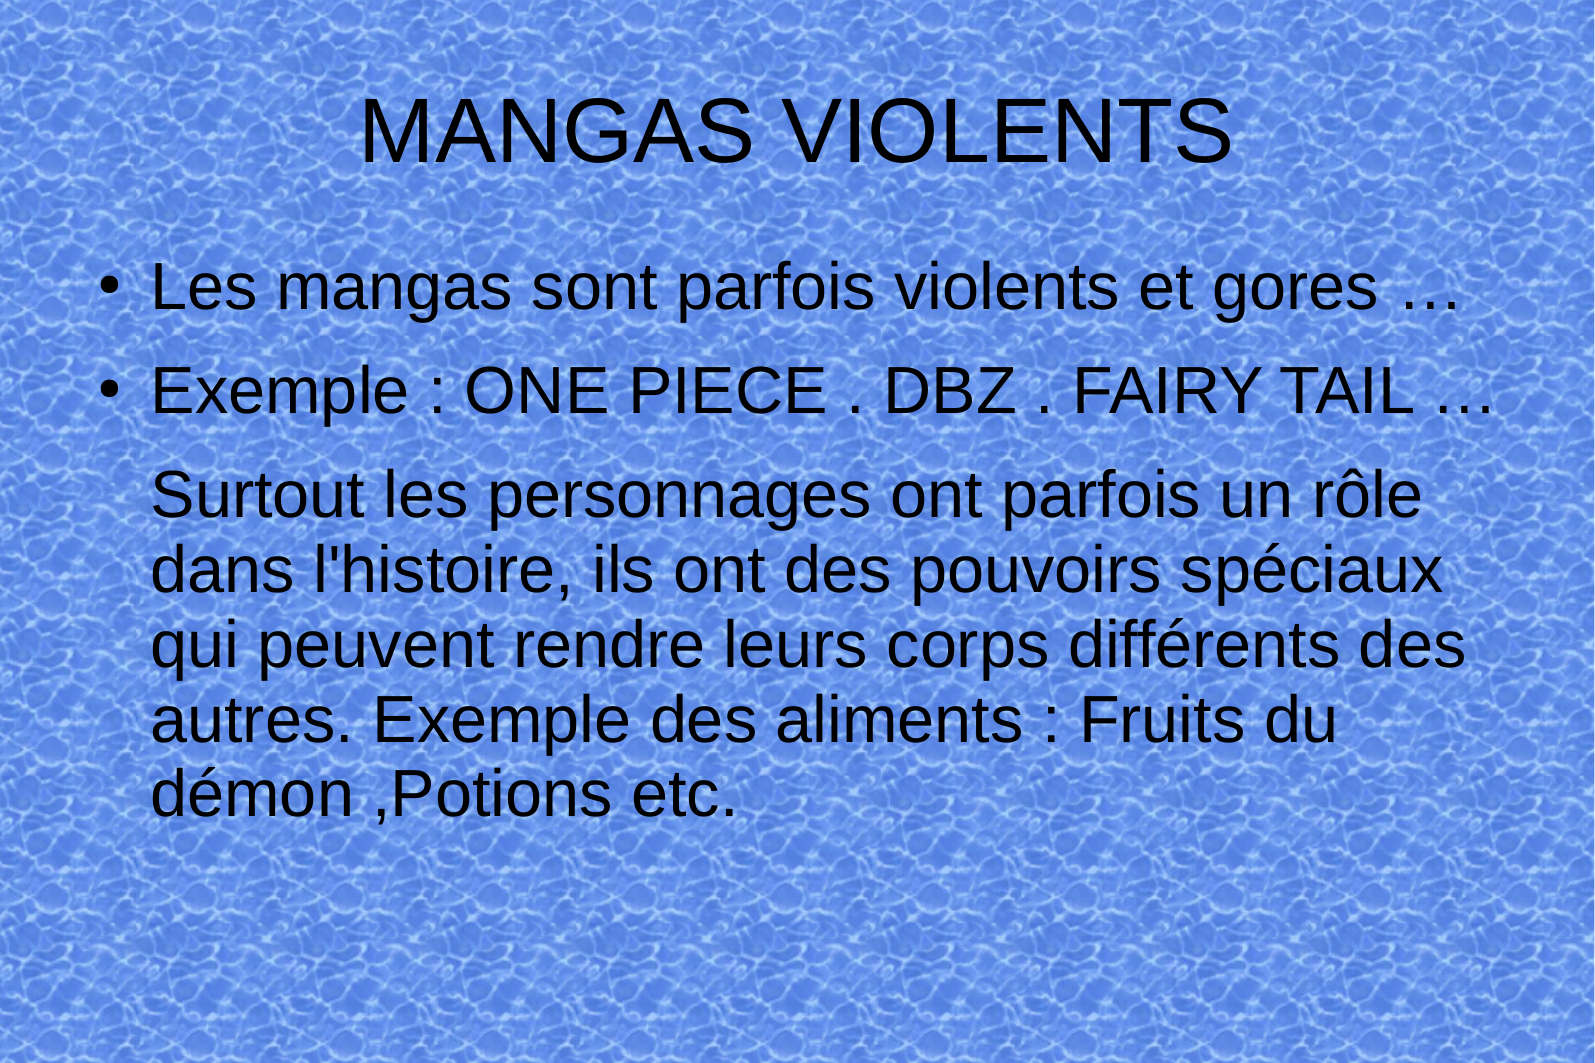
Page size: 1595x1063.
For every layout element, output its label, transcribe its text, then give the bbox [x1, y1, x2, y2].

picture [0, 0, 1595, 1063]
list Les mangas sont parfois violents et gores … Exemple : ONE PIECE . DBZ . FAIRY TAIL … Surtout les personnages ont parfois un rôle dans l'histoire, ils ont des pouvoirs spéciaux qui peuvent rendre leurs corps différents des autres. Exemple des aliments : Fruits du démon ,Potions etc. [79, 248, 1515, 936]
title MANGAS VIOLENTS [79, 42, 1515, 220]
